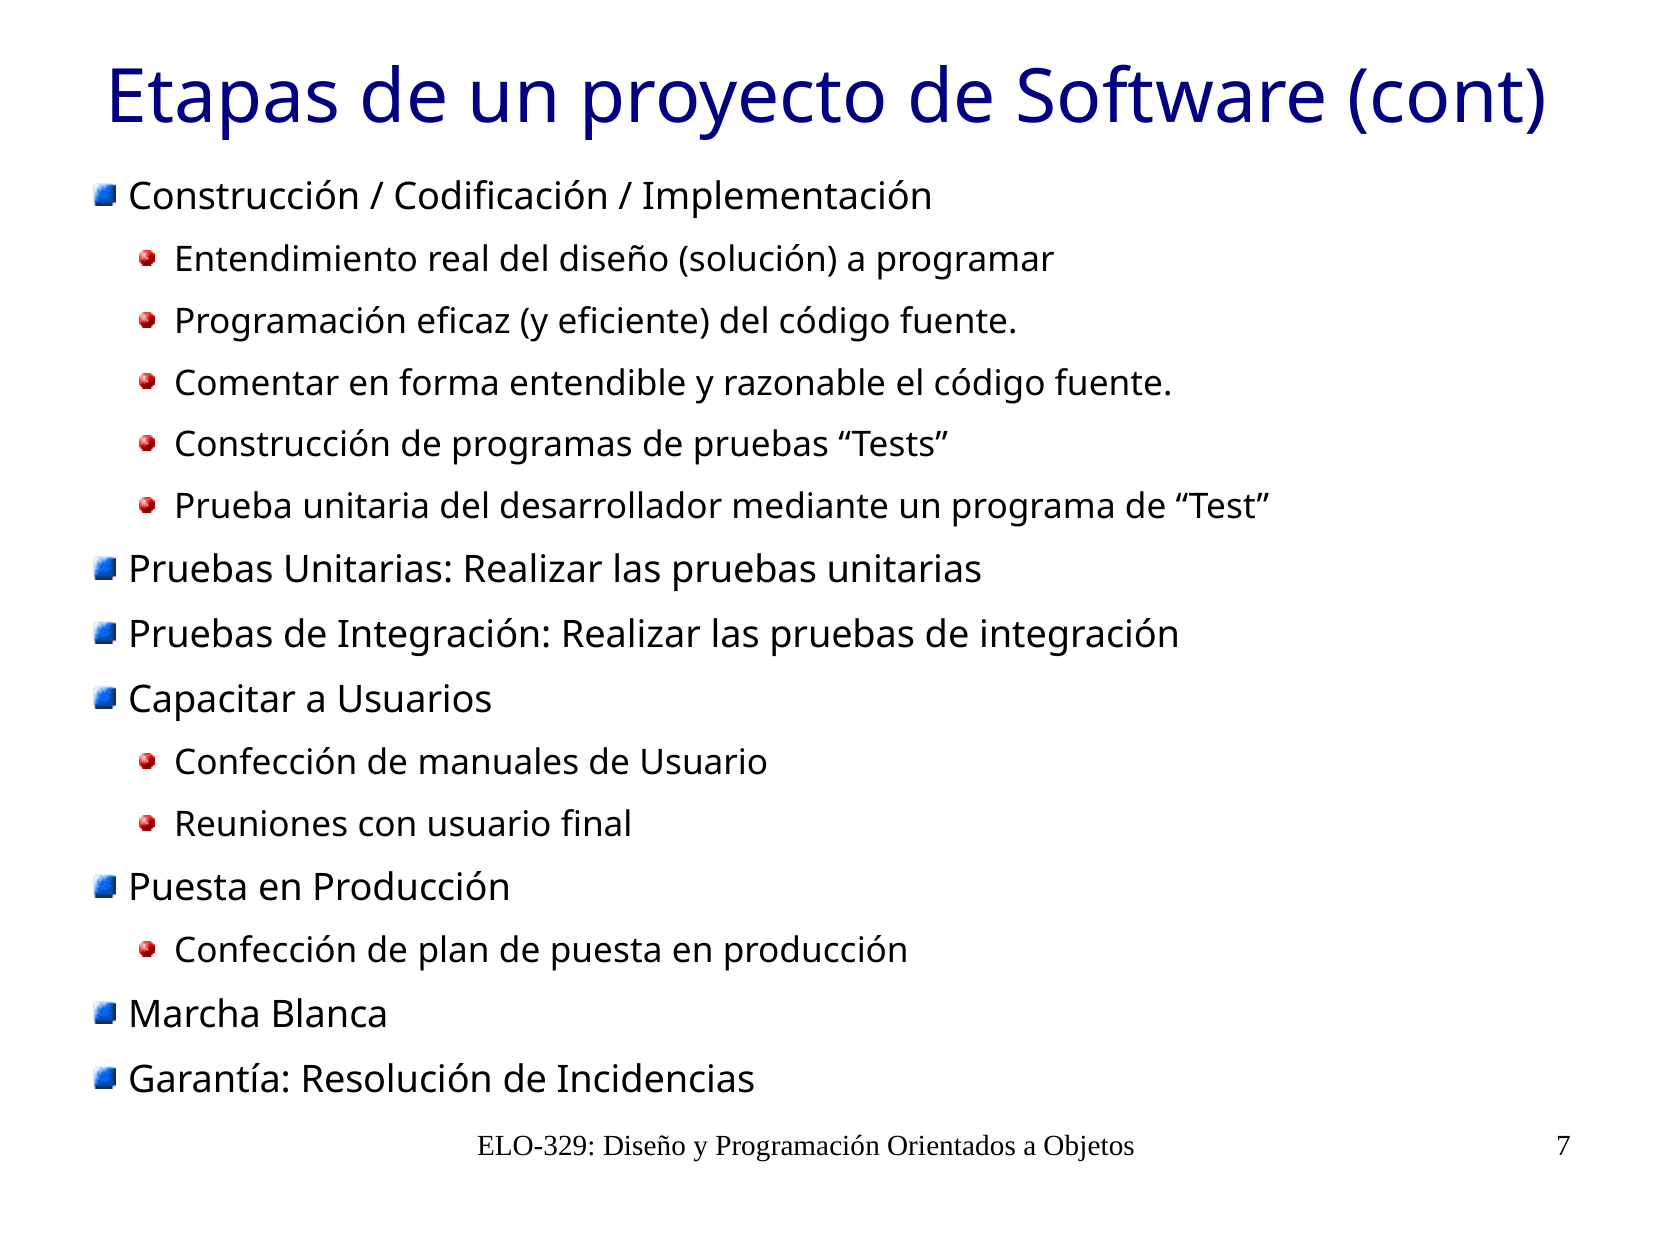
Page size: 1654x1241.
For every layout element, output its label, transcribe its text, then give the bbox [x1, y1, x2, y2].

list Construcción / Codificación / Implementación Entendimiento real del diseño (solución) a programar Programación eficaz (y eficiente) del código fuente. Comentar en forma entendible y razonable el código fuente. Construcción de programas de pruebas “Tests” Prueba unitaria del desarrollador mediante un programa de “Test” Pruebas Unitarias: Realizar las pruebas unitarias Pruebas de Integración: Realizar las pruebas de integración Capacitar a Usuarios Confección de manuales de Usuario Reuniones con usuario final Puesta en Producción Confección de plan de puesta en producción Marcha Blanca Garantía: Resolución de Incidencias [81, 169, 1571, 1107]
title Etapas de un proyecto de Software (cont)‏ [82, 50, 1571, 137]
